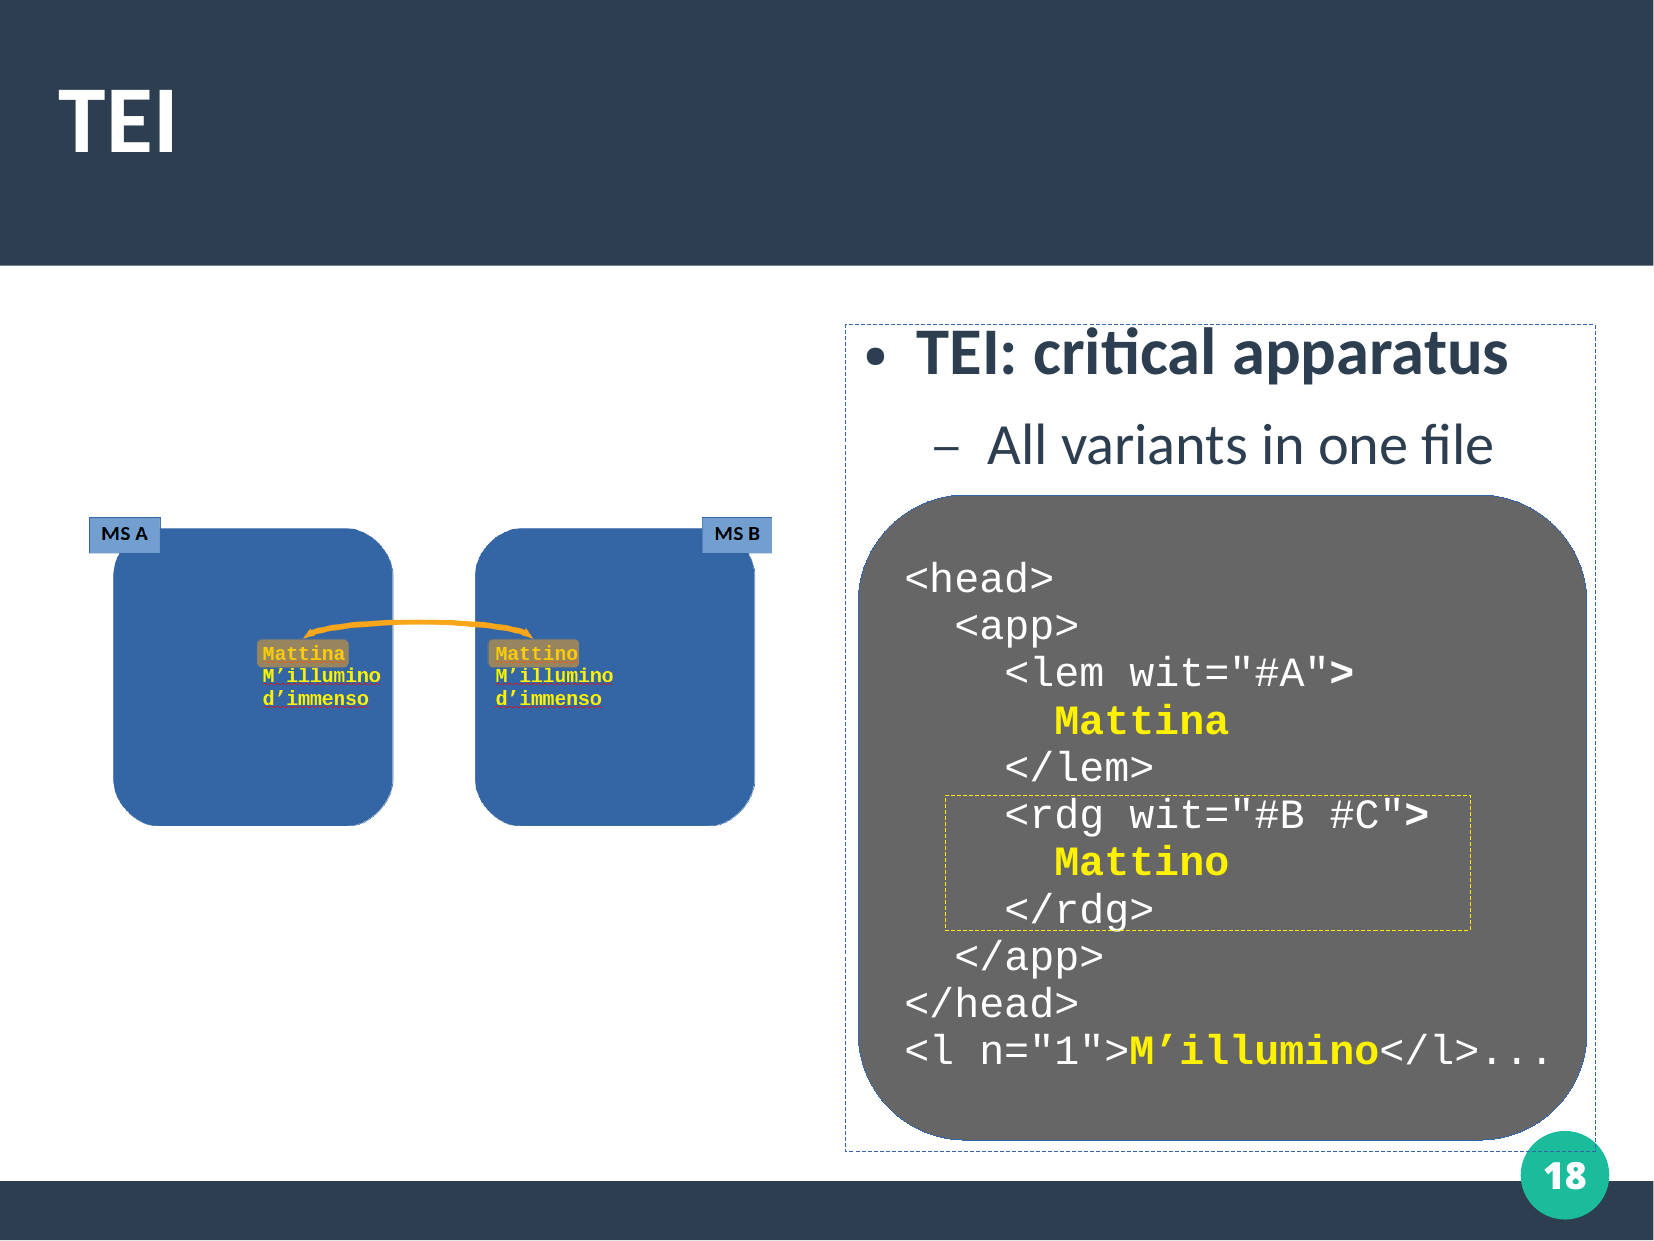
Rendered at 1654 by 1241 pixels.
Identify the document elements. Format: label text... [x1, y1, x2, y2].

list TEI: critical apparatus All variants in one file [845, 324, 1596, 1152]
text_box <head> <app> <lem wit="#A"> Mattina </lem> <rdg wit="#B #C"> Mattino </rdg> </app> </head> <l n="1">M’illumino</l>... [858, 495, 1587, 1141]
picture [89, 517, 772, 826]
title TEI [59, 49, 1595, 207]
